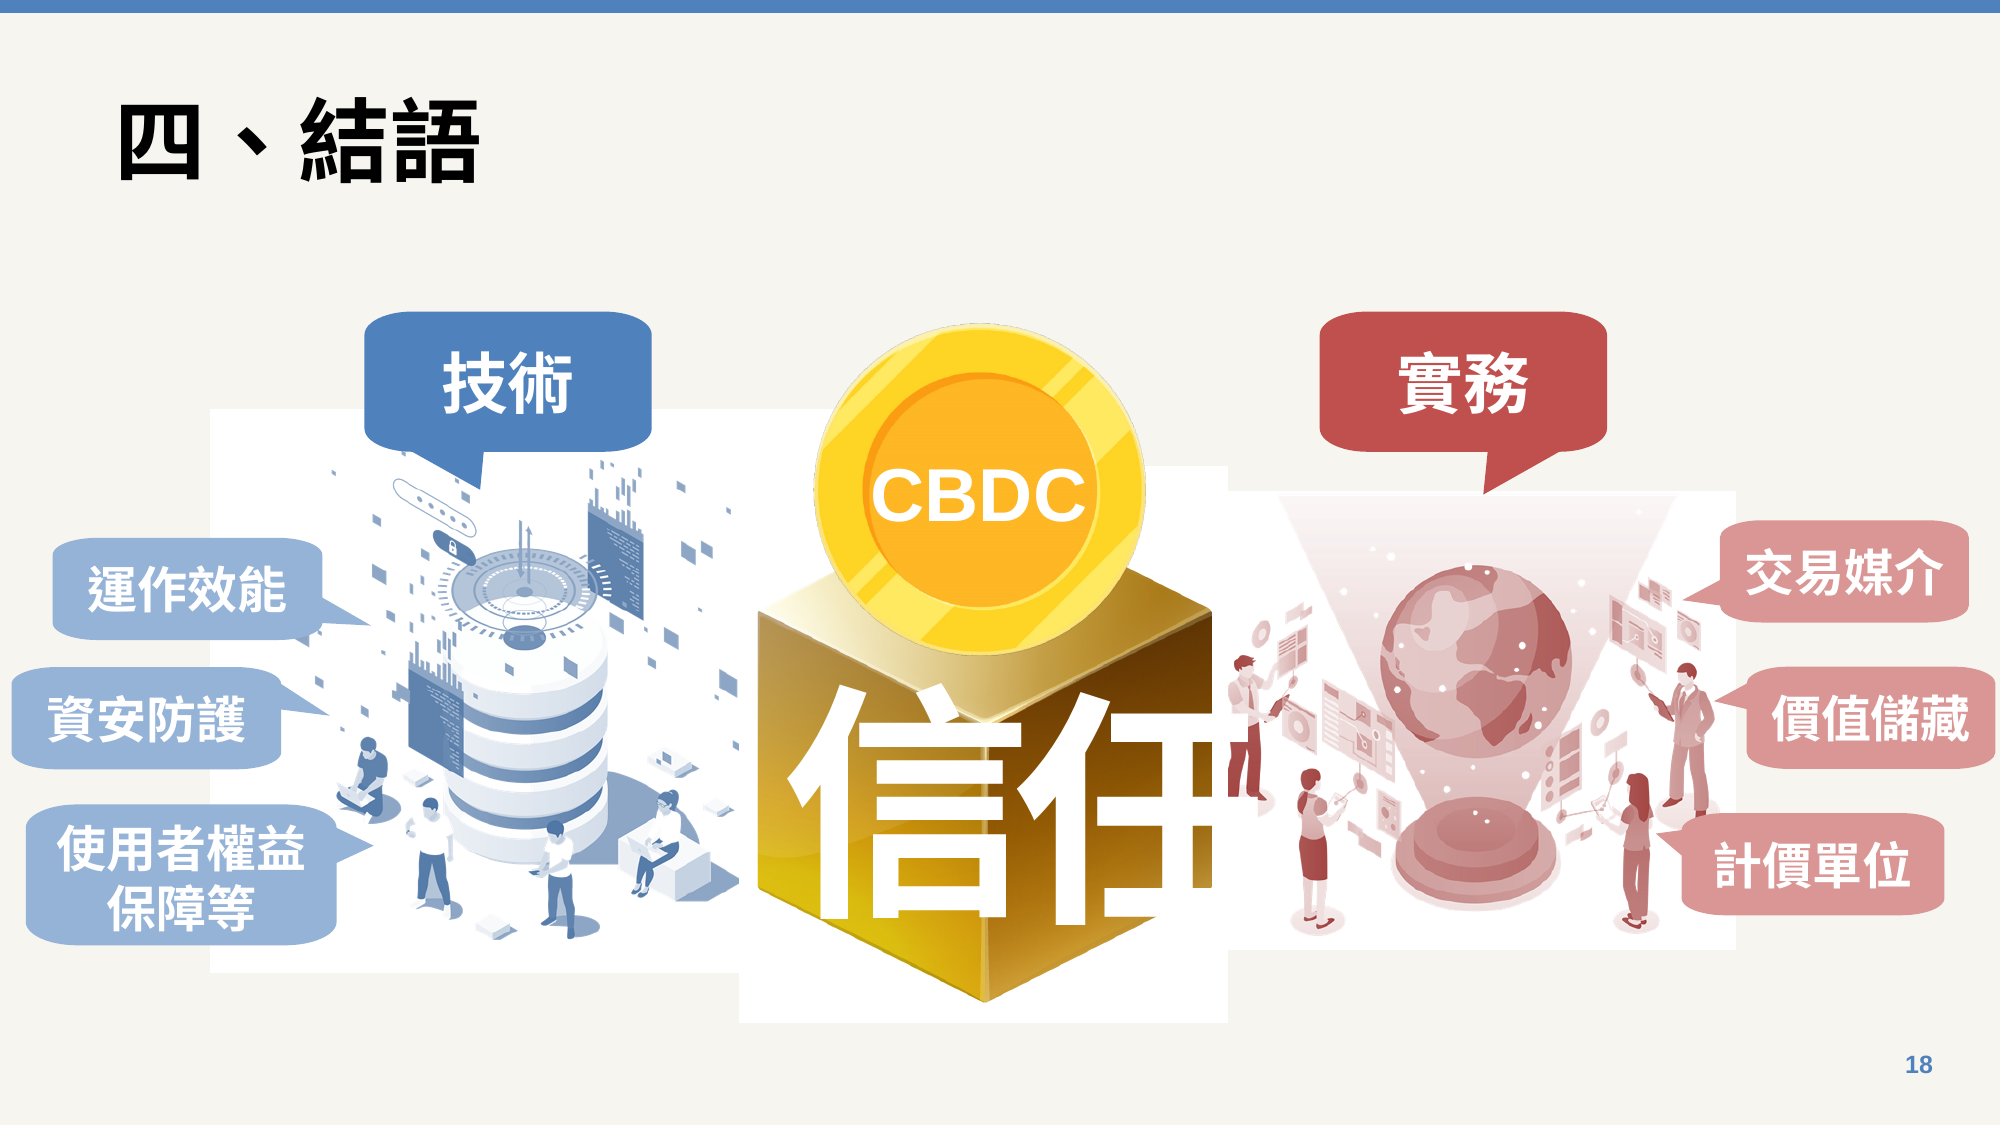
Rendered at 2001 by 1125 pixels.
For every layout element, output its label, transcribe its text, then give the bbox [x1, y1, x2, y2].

text_box 實務 [1319, 311, 1608, 495]
text_box 17 [1869, 1033, 1969, 1093]
text_box 技術 [364, 311, 652, 490]
text_box 價值儲藏 [1713, 666, 1996, 769]
text_box 計價單位 [1655, 813, 1945, 916]
text_box 資安防護 [11, 667, 330, 770]
text_box 信 [766, 639, 958, 958]
text_box 任 [999, 645, 1192, 964]
title 四、結語 [99, 45, 1900, 233]
picture [210, 323, 1736, 1023]
text_box 使用者權益保障等 [25, 804, 374, 946]
text_box CBDC [852, 439, 1106, 546]
text_box 交易媒介 [1682, 520, 1969, 623]
text_box 運作效能 [52, 537, 372, 641]
